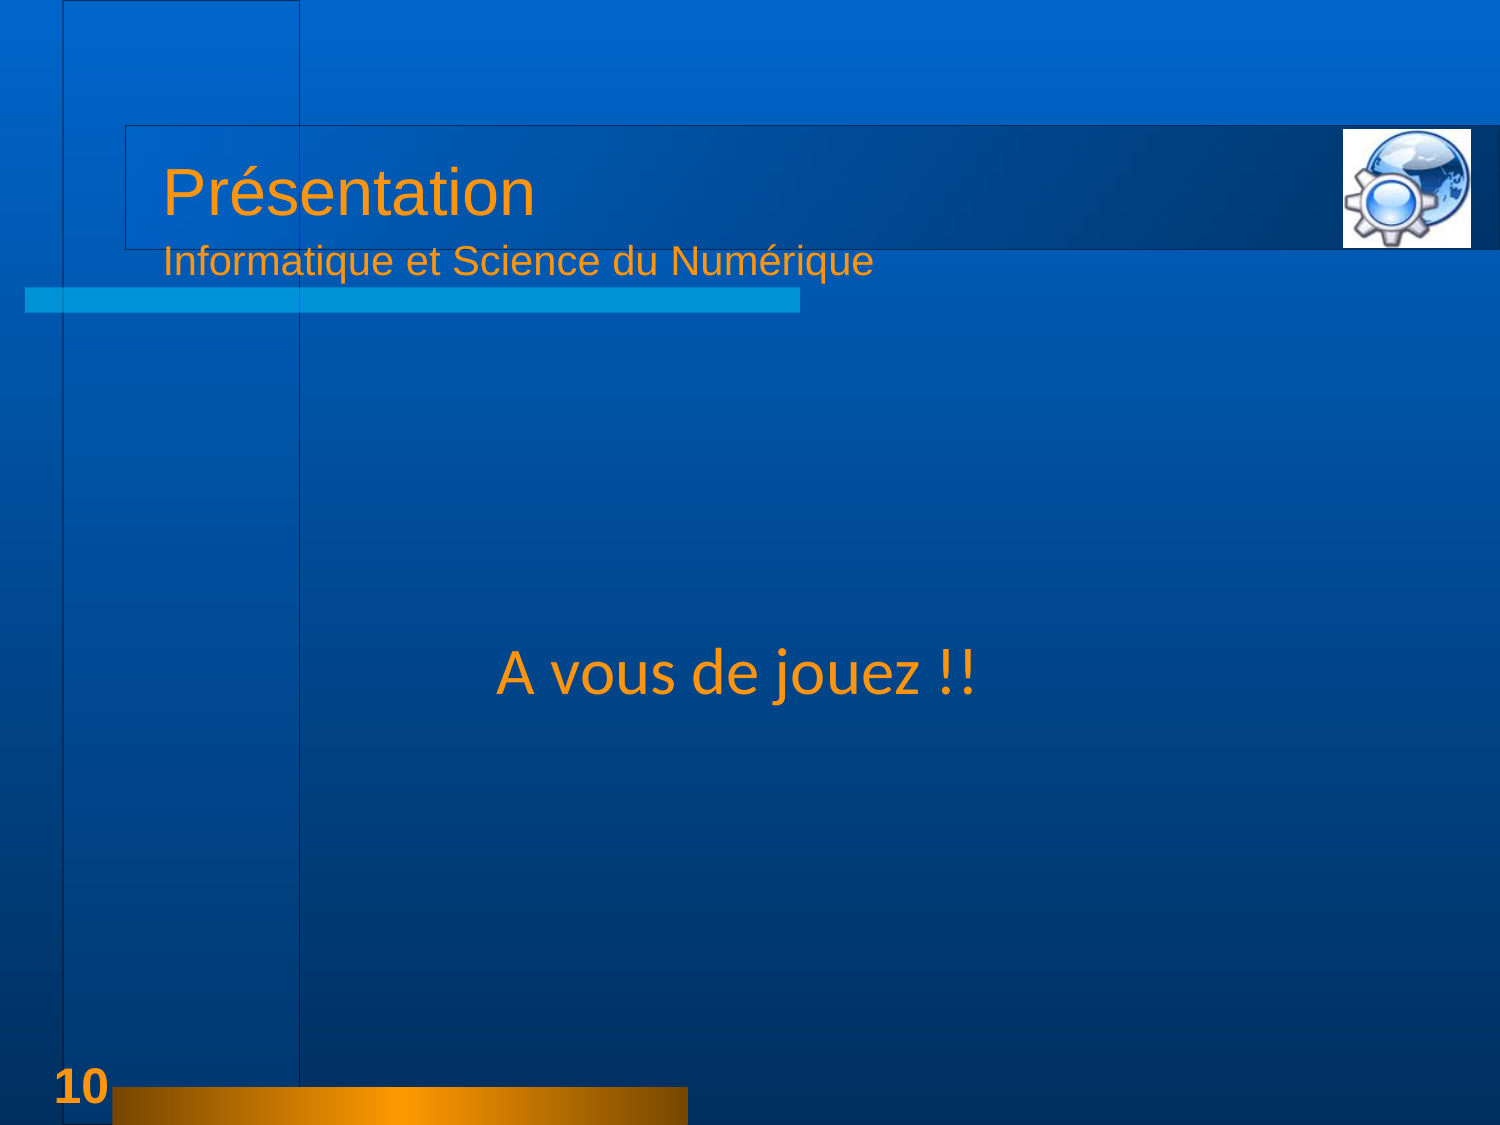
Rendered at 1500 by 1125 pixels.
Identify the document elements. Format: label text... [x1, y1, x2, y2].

picture [1343, 129, 1471, 248]
text_box A vous de jouez !! [118, 595, 1359, 898]
